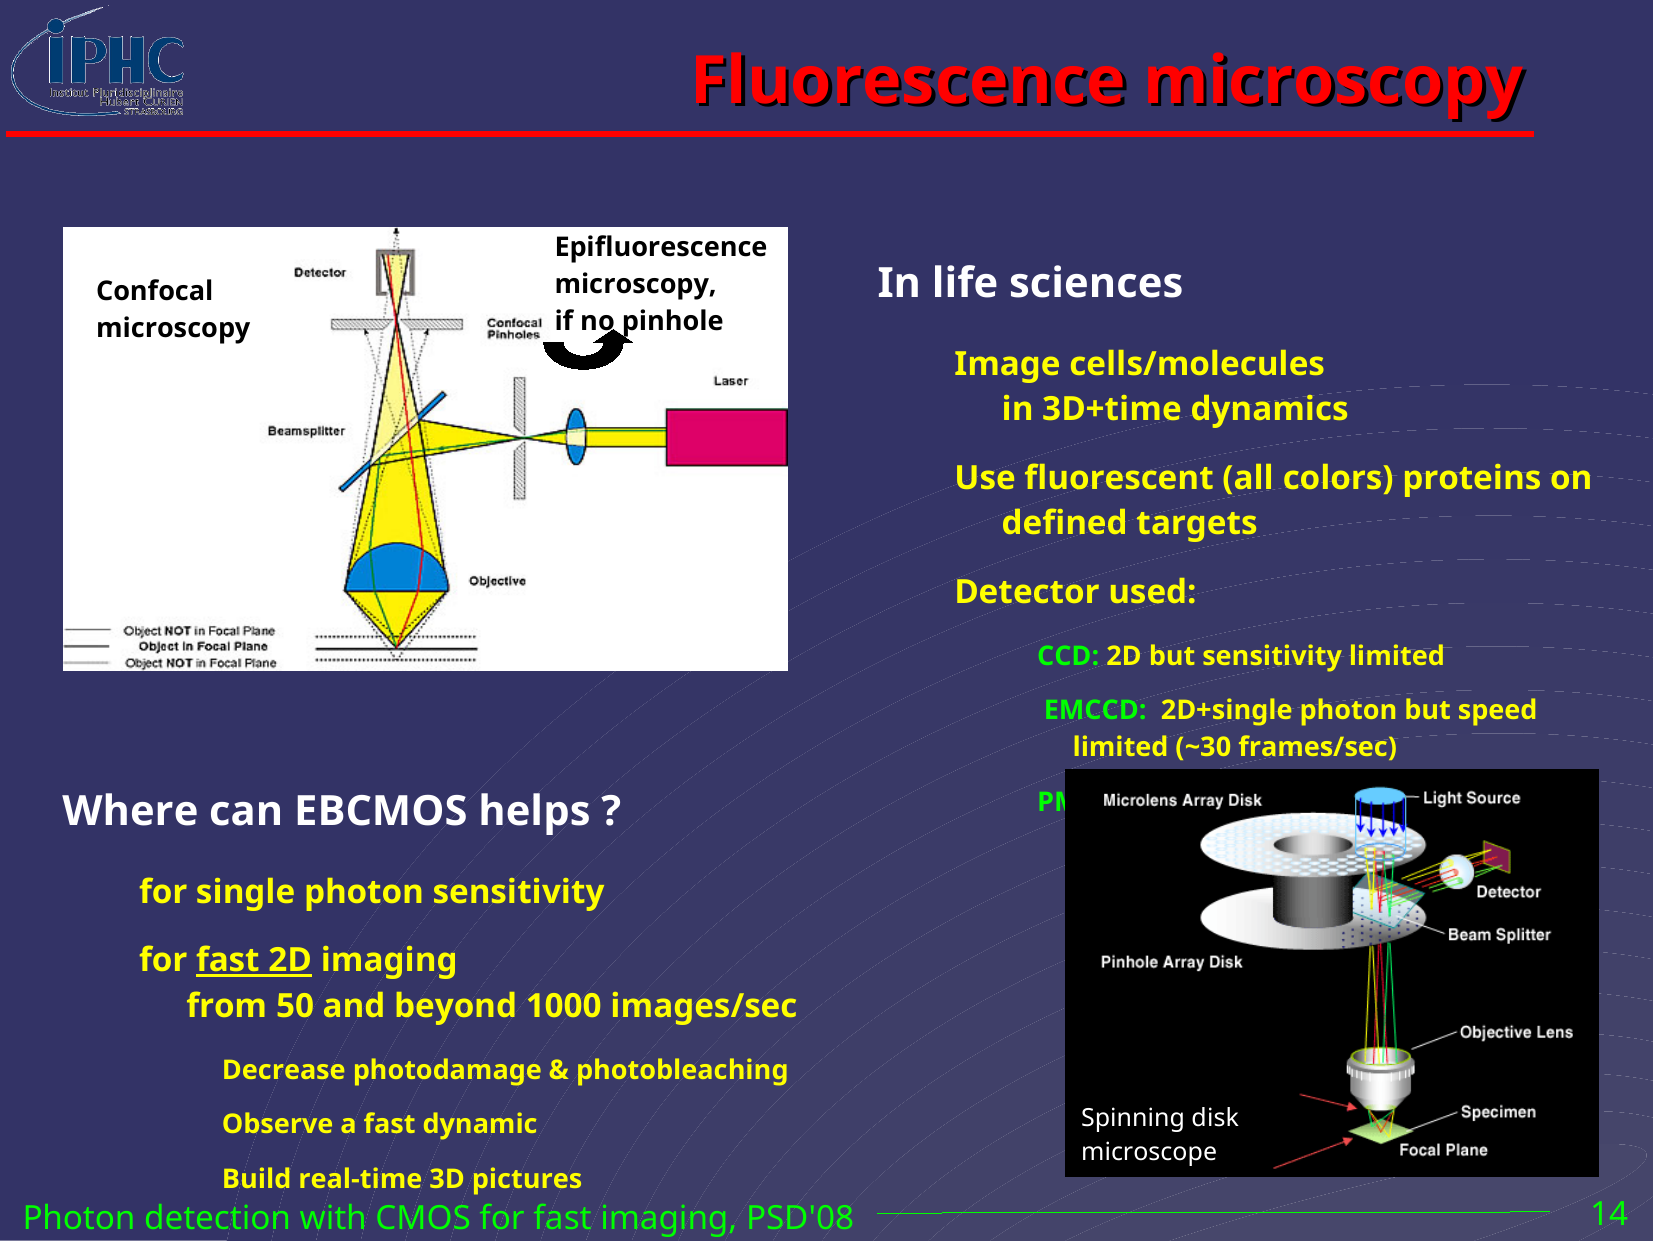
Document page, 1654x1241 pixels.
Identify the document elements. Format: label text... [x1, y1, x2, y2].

picture [10, 5, 184, 116]
text_box Spinning disk microscope [1077, 1101, 1249, 1166]
text_box Confocal microscopy [92, 274, 259, 344]
text_box Epifluorescence microscopy, if no pinhole [551, 232, 777, 334]
list In life sciences Image cells/molecules in 3D+time dynamics Use fluorescent (all colors) proteins on defined targets Detector used: CCD: 2D but sensitivity limited EMCCD: 2D+single photon but speed limited (~30 frames/sec) PMT: single photon but not 2D [859, 224, 1634, 729]
picture [1065, 769, 1599, 1177]
text_box [543, 329, 633, 370]
list Where can EBCMOS helps ? for single photon sensitivity for fast 2D imaging from 50 and beyond 1000 images/sec Decrease photodamage & photobleaching Observe a fast dynamic Build real-time 3D pictures [44, 752, 907, 1127]
title Fluorescence microscopy [168, 31, 1525, 123]
picture [63, 227, 788, 671]
